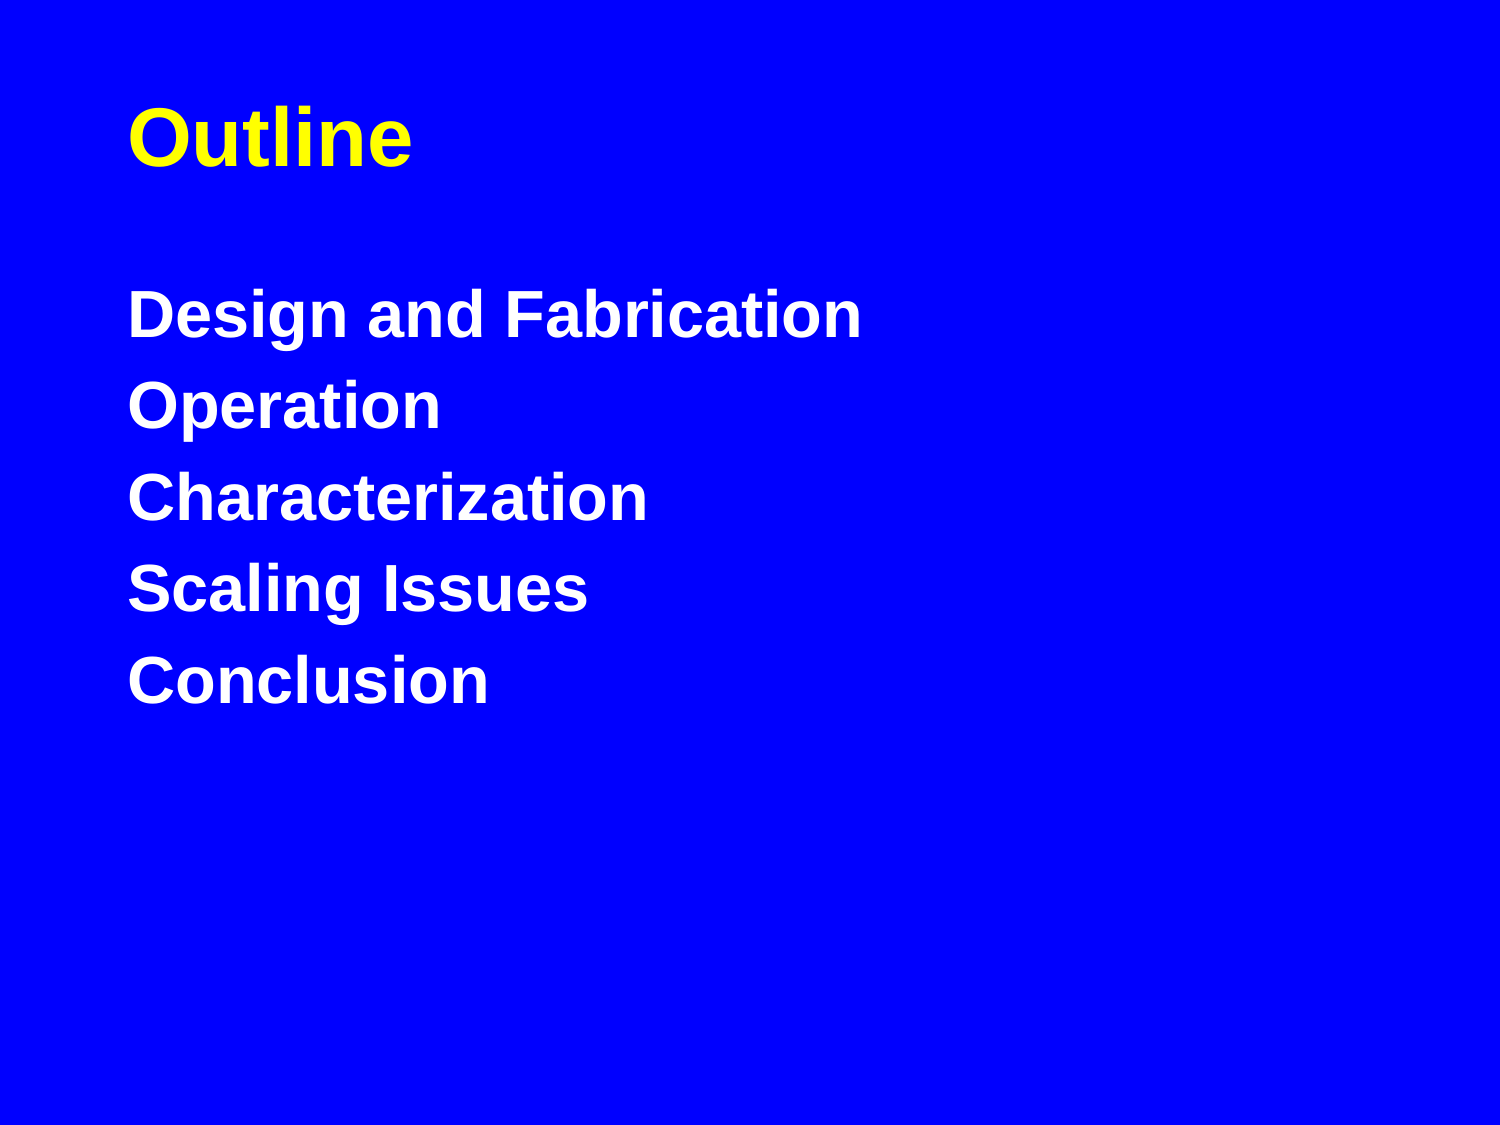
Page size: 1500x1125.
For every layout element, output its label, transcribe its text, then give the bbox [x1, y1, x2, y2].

list Design and Fabrication Operation Characterization Scaling Issues Conclusion [112, 269, 1388, 1000]
title Outline [112, 74, 1388, 201]
